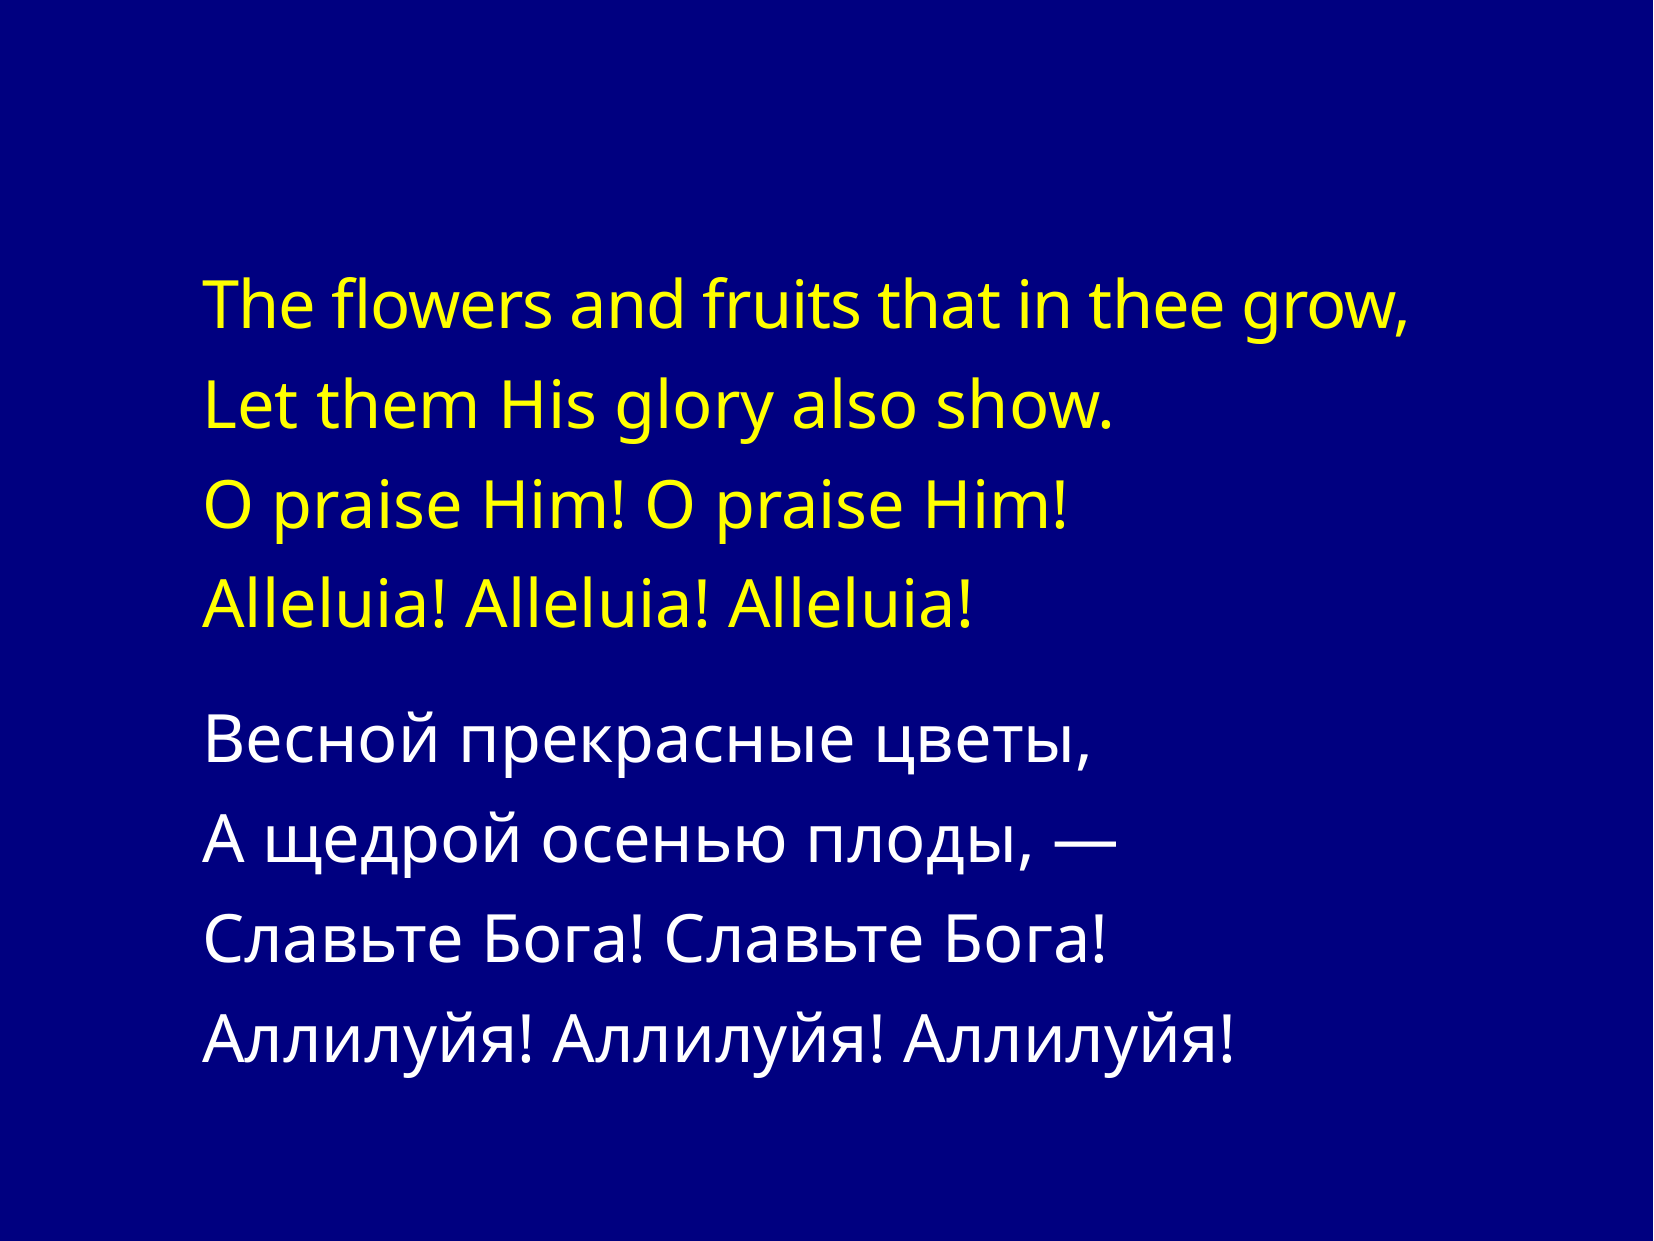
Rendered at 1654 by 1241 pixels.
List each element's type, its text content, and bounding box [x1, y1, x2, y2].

text_box The flowers and fruits that in thee grow, Let them His glory also show. O praise Him! O praise Him! Alleluia! Alleluia! Alleluia! [75, 150, 1576, 638]
text_box Весной прекрасные цветы, А щедрой осенью плоды, ― Славьте Бога! Славьте Бога! Аллилуйя! Аллилуйя! Аллилуйя! [75, 675, 1576, 1163]
